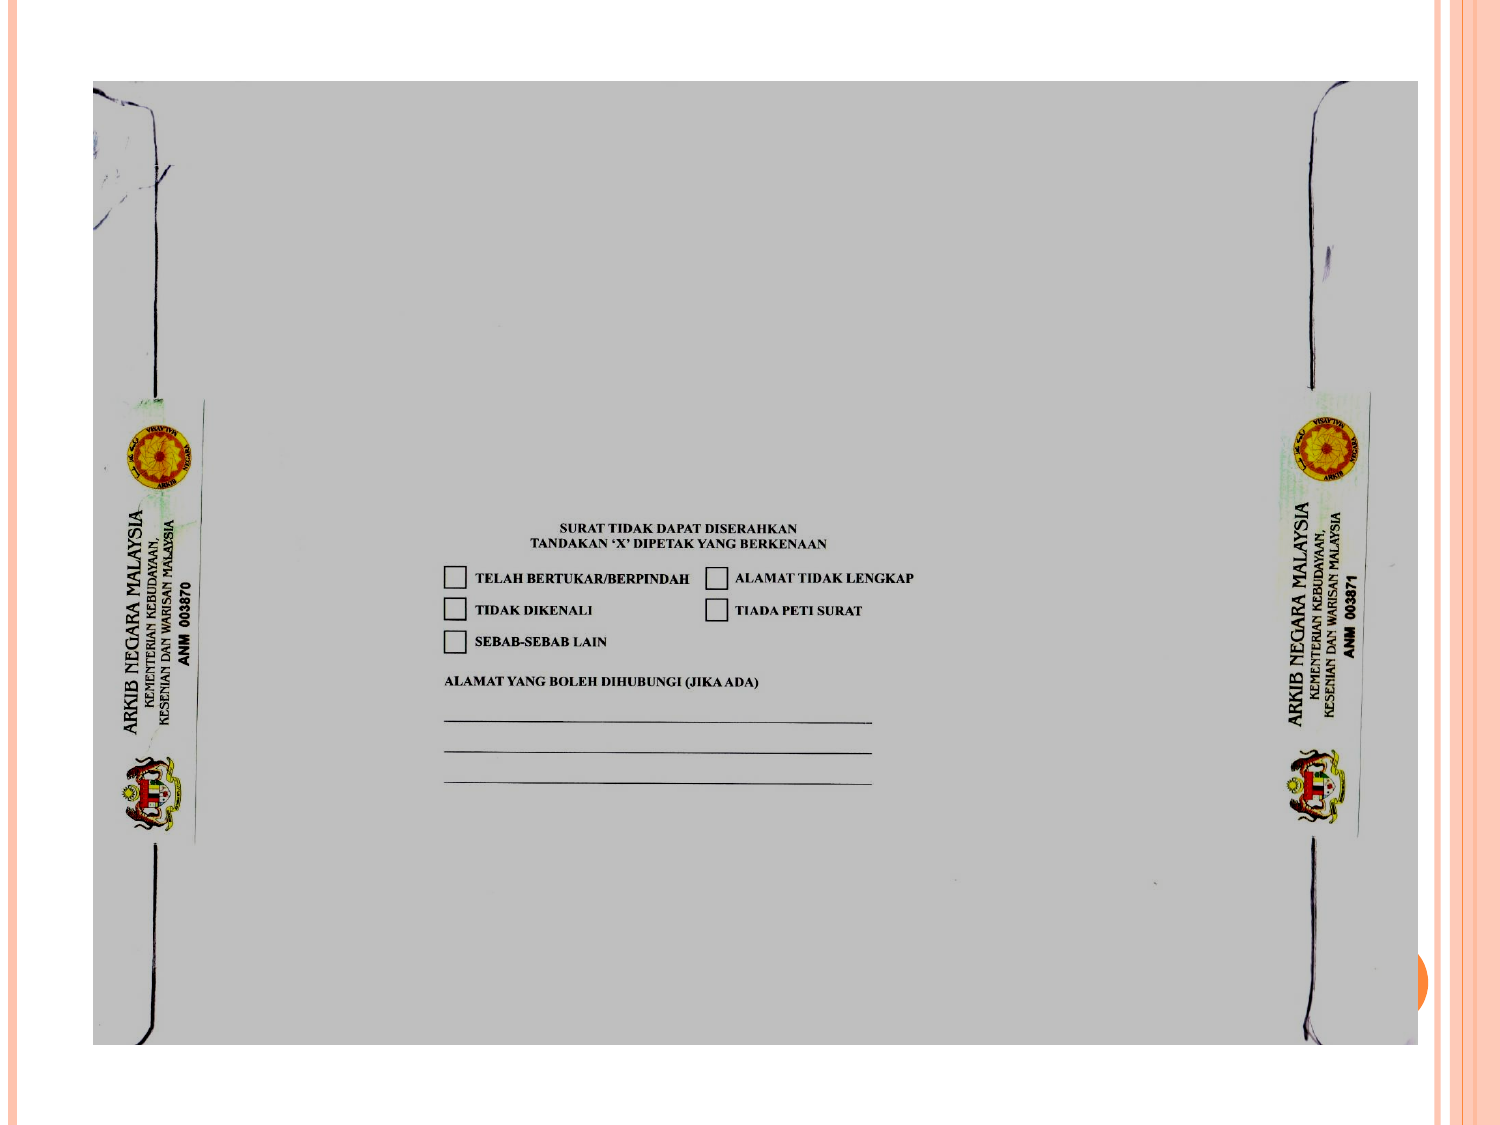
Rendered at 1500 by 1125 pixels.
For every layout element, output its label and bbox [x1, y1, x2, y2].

picture [93, 81, 1418, 1046]
